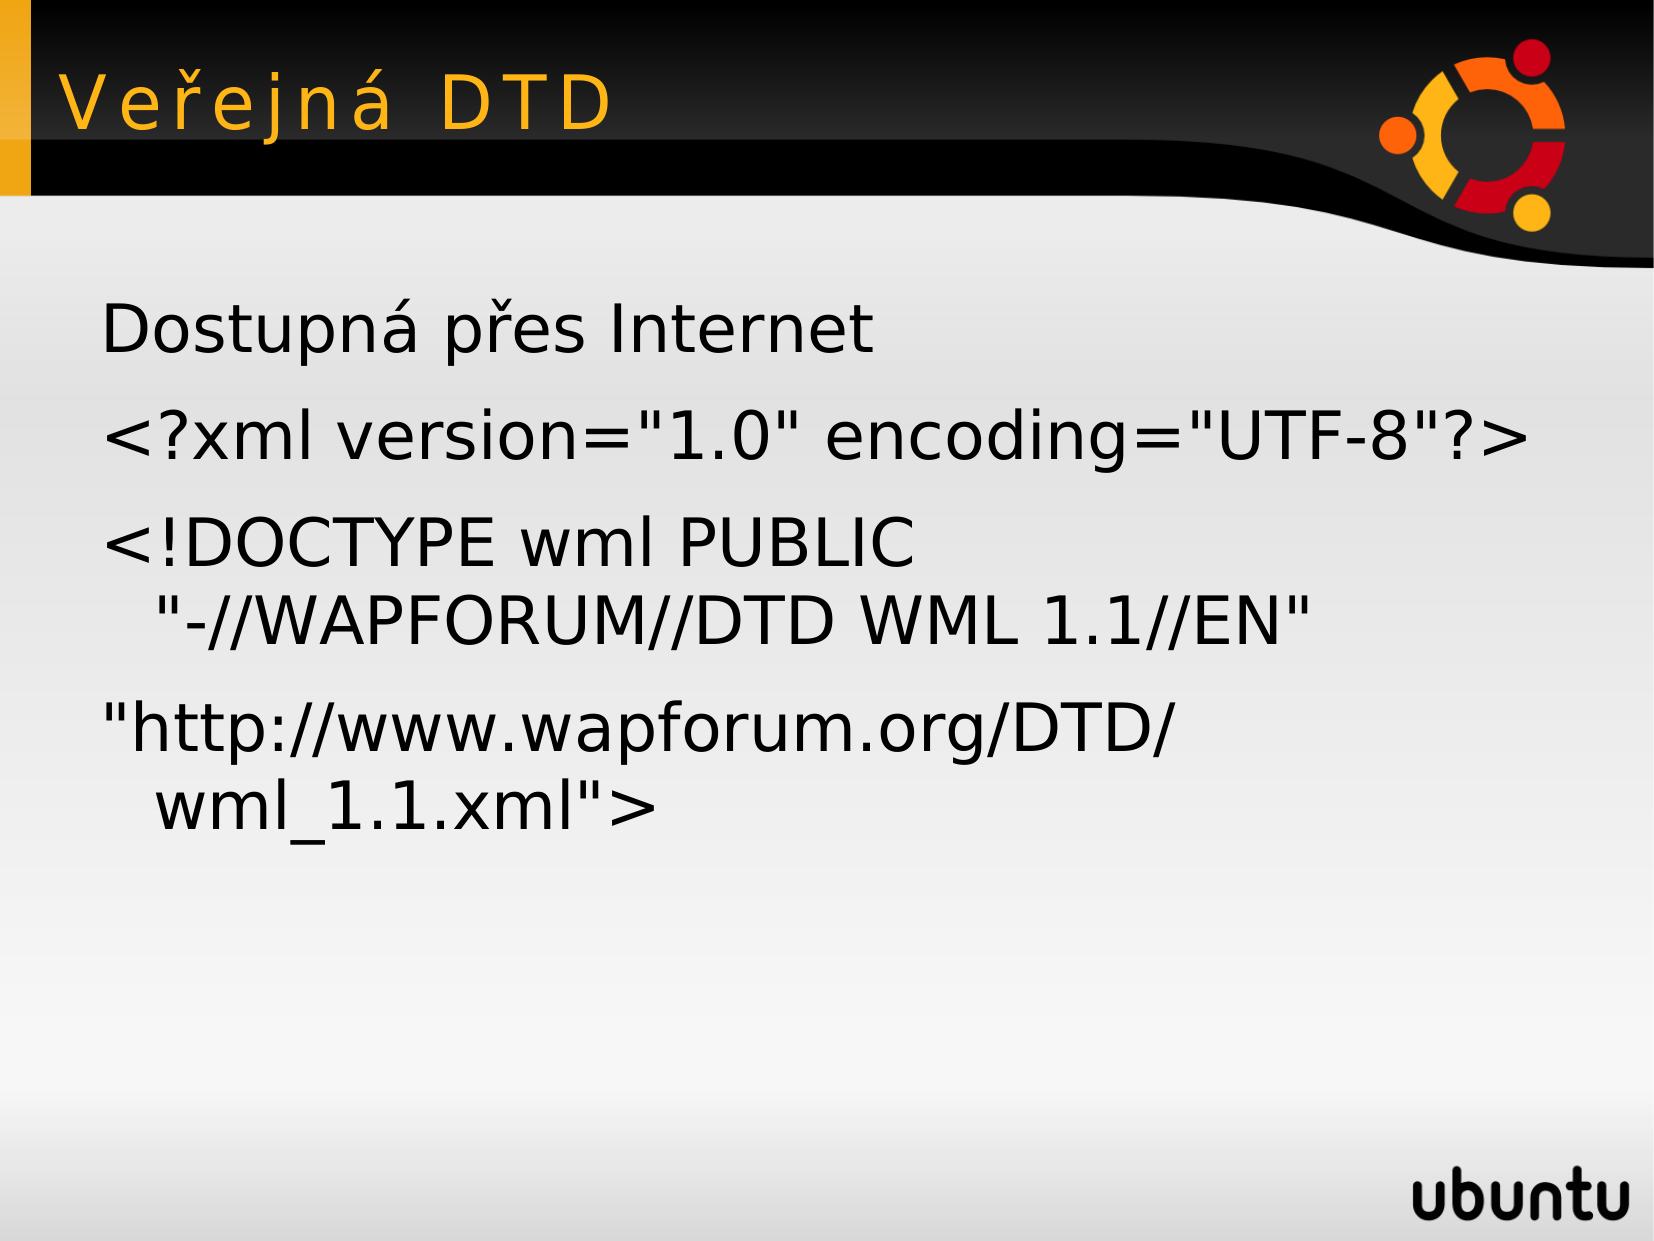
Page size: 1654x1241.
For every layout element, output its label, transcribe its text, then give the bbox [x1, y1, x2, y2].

picture [0, 0, 1654, 1241]
title Veřejná DTD [59, 29, 1270, 178]
list Dostupná přes Internet <?xml version="1.0" encoding="UTF-8"?> <!DOCTYPE wml PUBLIC "-//WAPFORUM//DTD WML 1.1//EN" "http://www.wapforum.org/DTD/wml_1.1.xml"> [82, 290, 1571, 1109]
